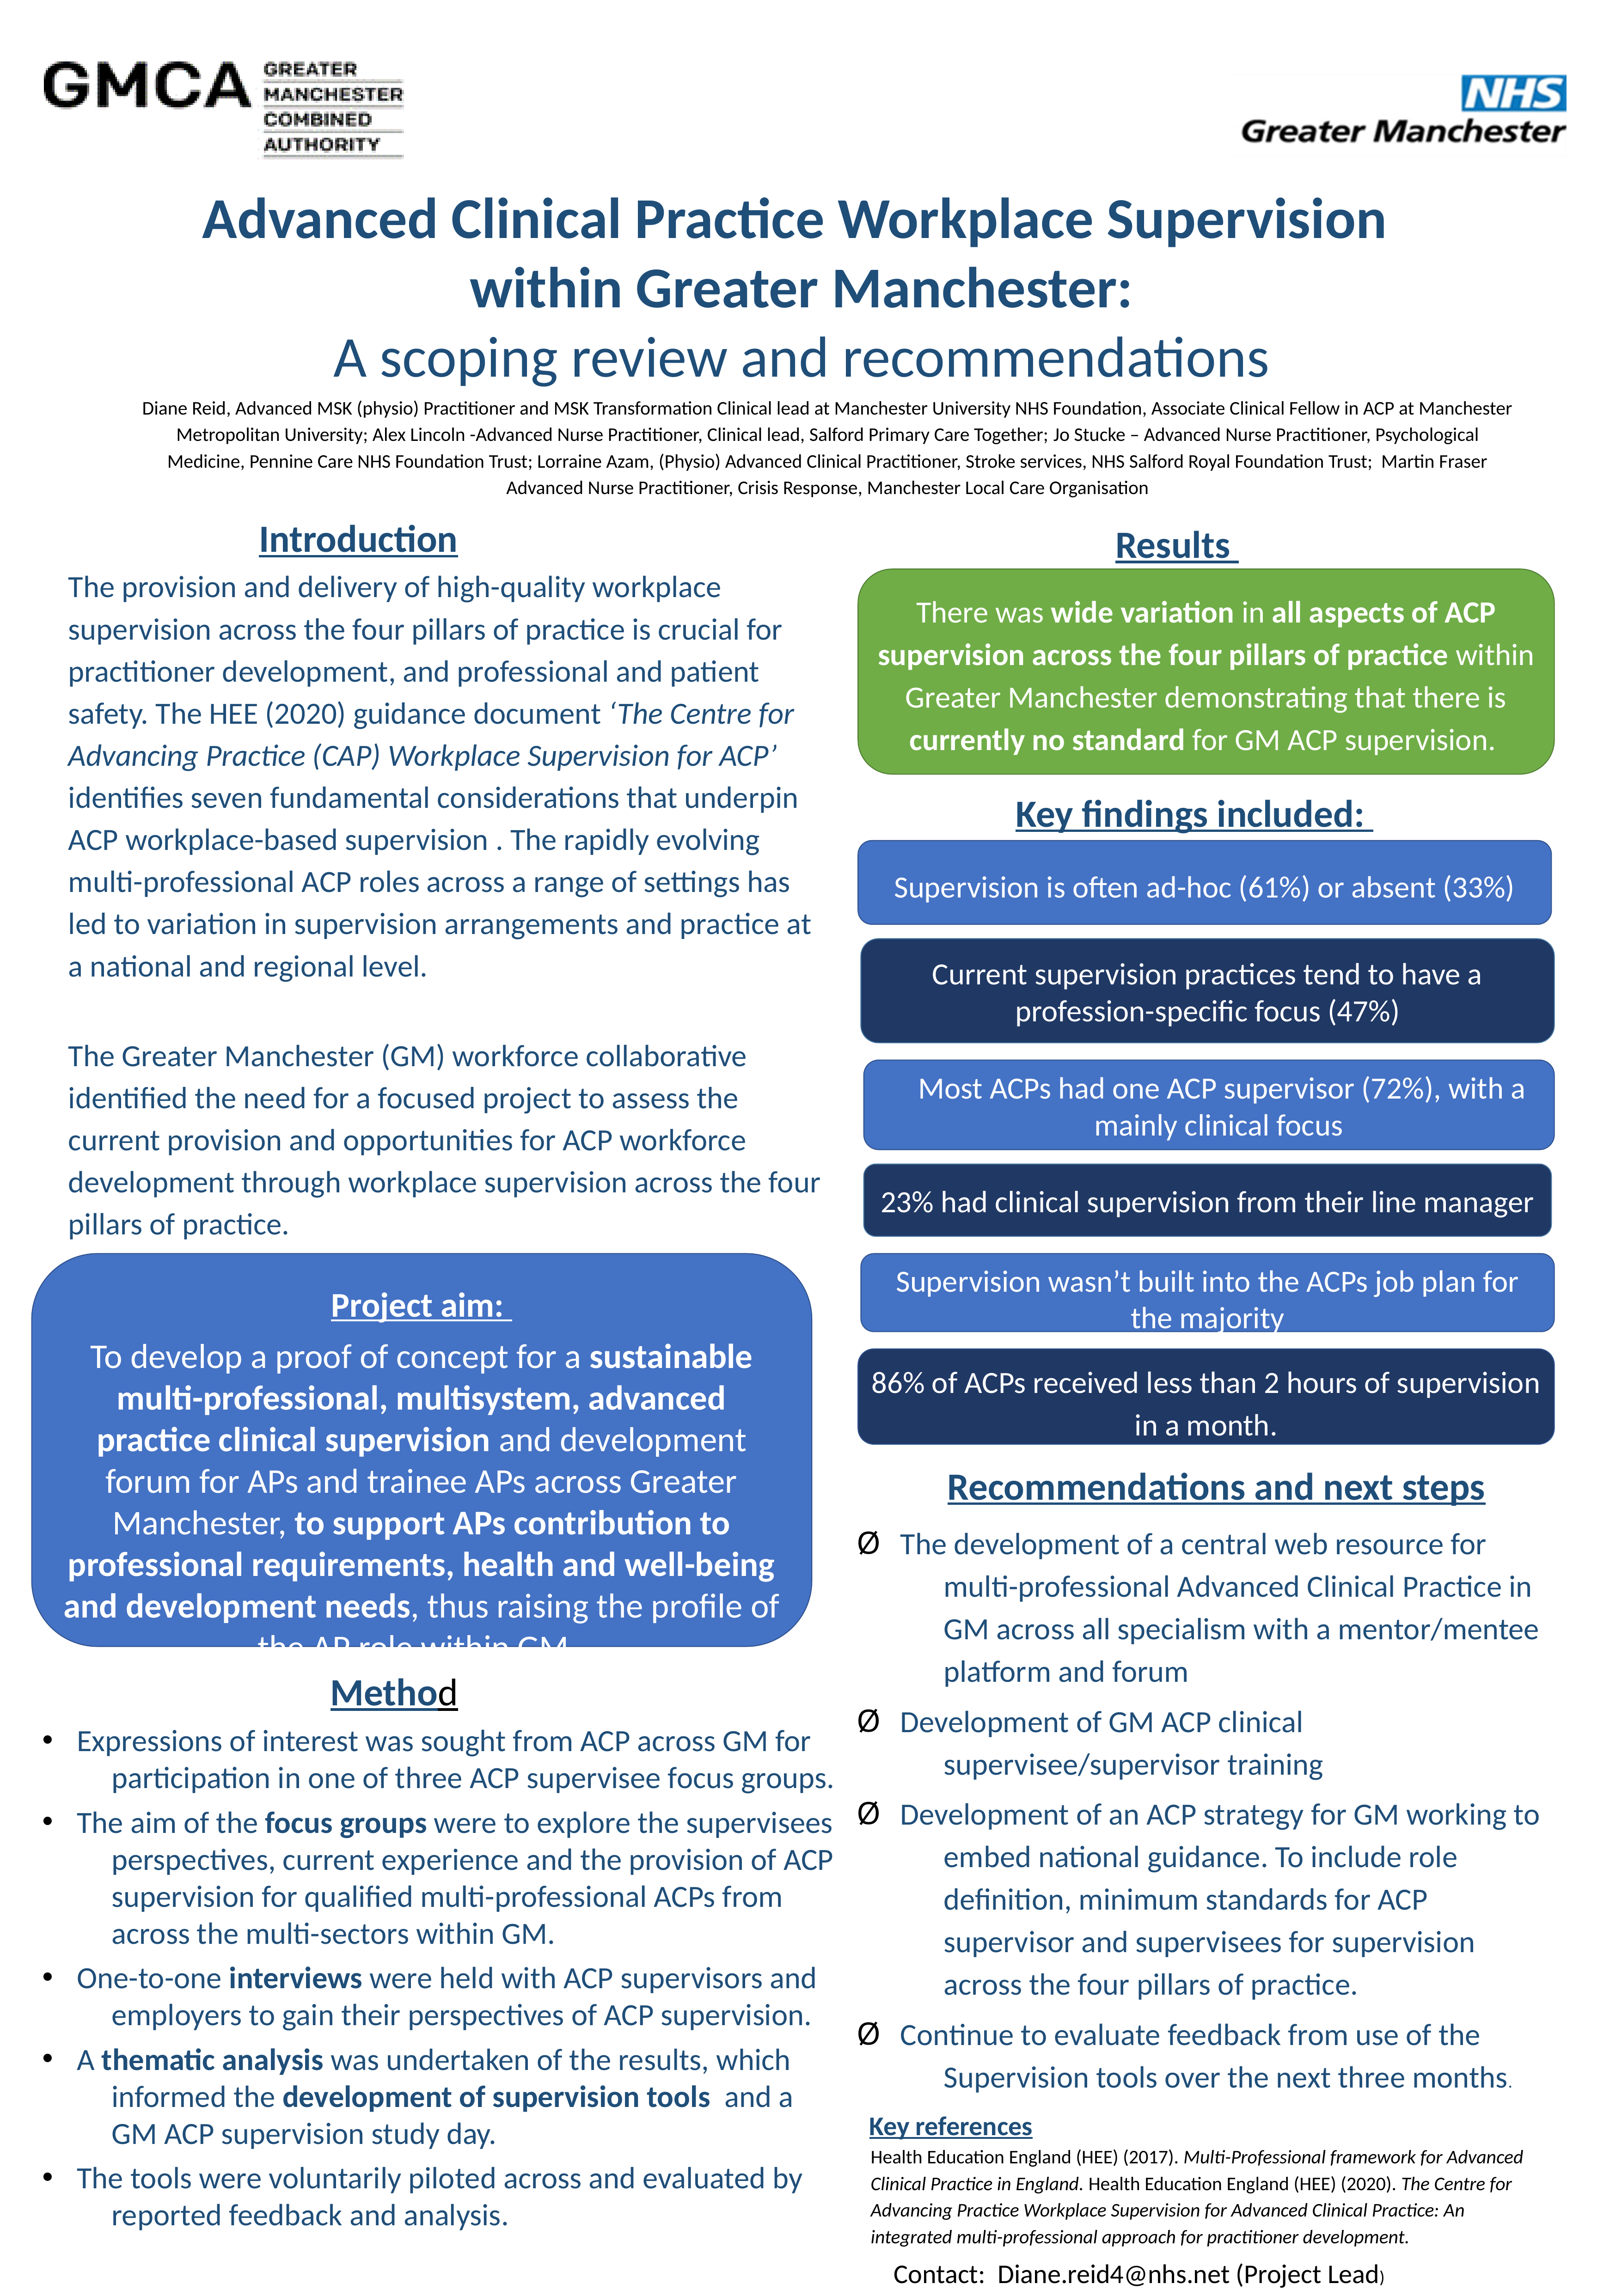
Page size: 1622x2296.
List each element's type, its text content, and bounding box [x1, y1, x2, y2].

text_box Health Education England (HEE) (2017). Multi-Professional framework for Advanced Clinical Practice in England. Health Education England (HEE) (2020). The Centre for Advancing Practice Workplace Supervision for Advanced Clinical Practice: An integrated multi-professional approach for practitioner development. [863, 2144, 1537, 2250]
text_box There was wide variation in all aspects of ACP supervision across the four pillars of practice within Greater Manchester demonstrating that there is currently no standard for GM ACP supervision. [858, 569, 1555, 775]
text_box Introduction [252, 510, 772, 558]
picture [1234, 46, 1567, 177]
text_box The provision and delivery of high-quality workplace supervision across the four pillars of practice is crucial for practitioner development, and professional and patient safety. The HEE (2020) guidance document ‘The Centre for Advancing Practice (CAP) Workplace Supervision for ACP’ identifies seven fundamental considerations that underpin ACP workplace-based supervision . The rapidly evolving multi-professional ACP roles across a range of settings has led to variation in supervision arrangements and practice at a national and regional level. The Greater Manchester (GM) workforce collaborative identified the need for a focused project to assess the current provision and opportunities for ACP workforce development through workplace supervision across the four pillars of practice. [61, 558, 829, 1250]
text_box Recommendations and next steps [811, 1458, 1622, 1512]
text_box Current supervision practices tend to have a profession-specific focus (47%) [861, 939, 1555, 1043]
text_box Contact: Diane.reid4@nhs.net (Project Lead) [887, 2253, 1622, 2293]
text_box Most ACPs had one ACP supervisor (72%), with a mainly clinical focus [863, 1060, 1555, 1150]
text_box Results [772, 509, 1583, 567]
text_box Key findings included: [789, 778, 1600, 836]
text_box Key references [862, 2105, 1622, 2144]
text_box The development of a central web resource for multi-professional Advanced Clinical Practice in GM across all specialism with a mentor/mentee platform and forum Development of GM ACP clinical supervisee/supervisor training Development of an ACP strategy for GM working to embed national guidance. To include role definition, minimum standards for ACP supervisor and supervisees for supervision across the four pillars of practice. Continue to evaluate feedback from use of the Supervision tools over the next three months. [850, 1514, 1563, 2101]
text_box Method [323, 1664, 850, 1718]
text_box Diane Reid, Advanced MSK (physio) Practitioner and MSK Transformation Clinical lead at Manchester University NHS Foundation, Associate Clinical Fellow in ACP at Manchester Metropolitan University; Alex Lincoln -Advanced Nurse Practitioner, Clinical lead, Salford Primary Care Together; Jo Stucke – Advanced Nurse Practitioner, Psychological Medicine, Pennine Care NHS Foundation Trust; Lorraine Azam, (Physio) Advanced Clinical Practitioner, Stroke services, NHS Salford Royal Foundation Trust; Martin Fraser Advanced Nurse Practitioner, Crisis Response, Manchester Local Care Organisation [112, 388, 1526, 501]
text_box 23% had clinical supervision from their line manager [863, 1164, 1552, 1237]
text_box 86% of ACPs received less than 2 hours of supervision in a month. [858, 1349, 1555, 1445]
text_box Advanced Clinical Practice Workplace Supervision within Greater Manchester: A scoping review and recommendations [31, 177, 1572, 394]
text_box Project aim: To develop a proof of concept for a sustainable multi-professional, multisystem, advanced practice clinical supervision and development forum for APs and trainee APs across Greater Manchester, to support APs contribution to professional requirements, health and well-being and development needs, thus raising the profile of the AP role within GM. [31, 1253, 812, 1647]
text_box Supervision wasn’t built into the ACPs job plan for the majority [861, 1253, 1555, 1332]
text_box Supervision is often ad-hoc (61%) or absent (33%) [858, 840, 1552, 925]
text_box Expressions of interest was sought from ACP across GM for participation in one of three ACP supervisee focus groups. The aim of the focus groups were to explore the supervisees perspectives, current experience and the provision of ACP supervision for qualified multi-professional ACPs from across the multi-sectors within GM. One-to-one interviews were held with ACP supervisors and employers to gain their perspectives of ACP supervision. A thematic analysis was undertaken of the results, which informed the development of supervision tools and a GM ACP supervision study day. The tools were voluntarily piloted across and evaluated by reported feedback and analysis. [35, 1717, 846, 2264]
picture [44, 60, 452, 168]
